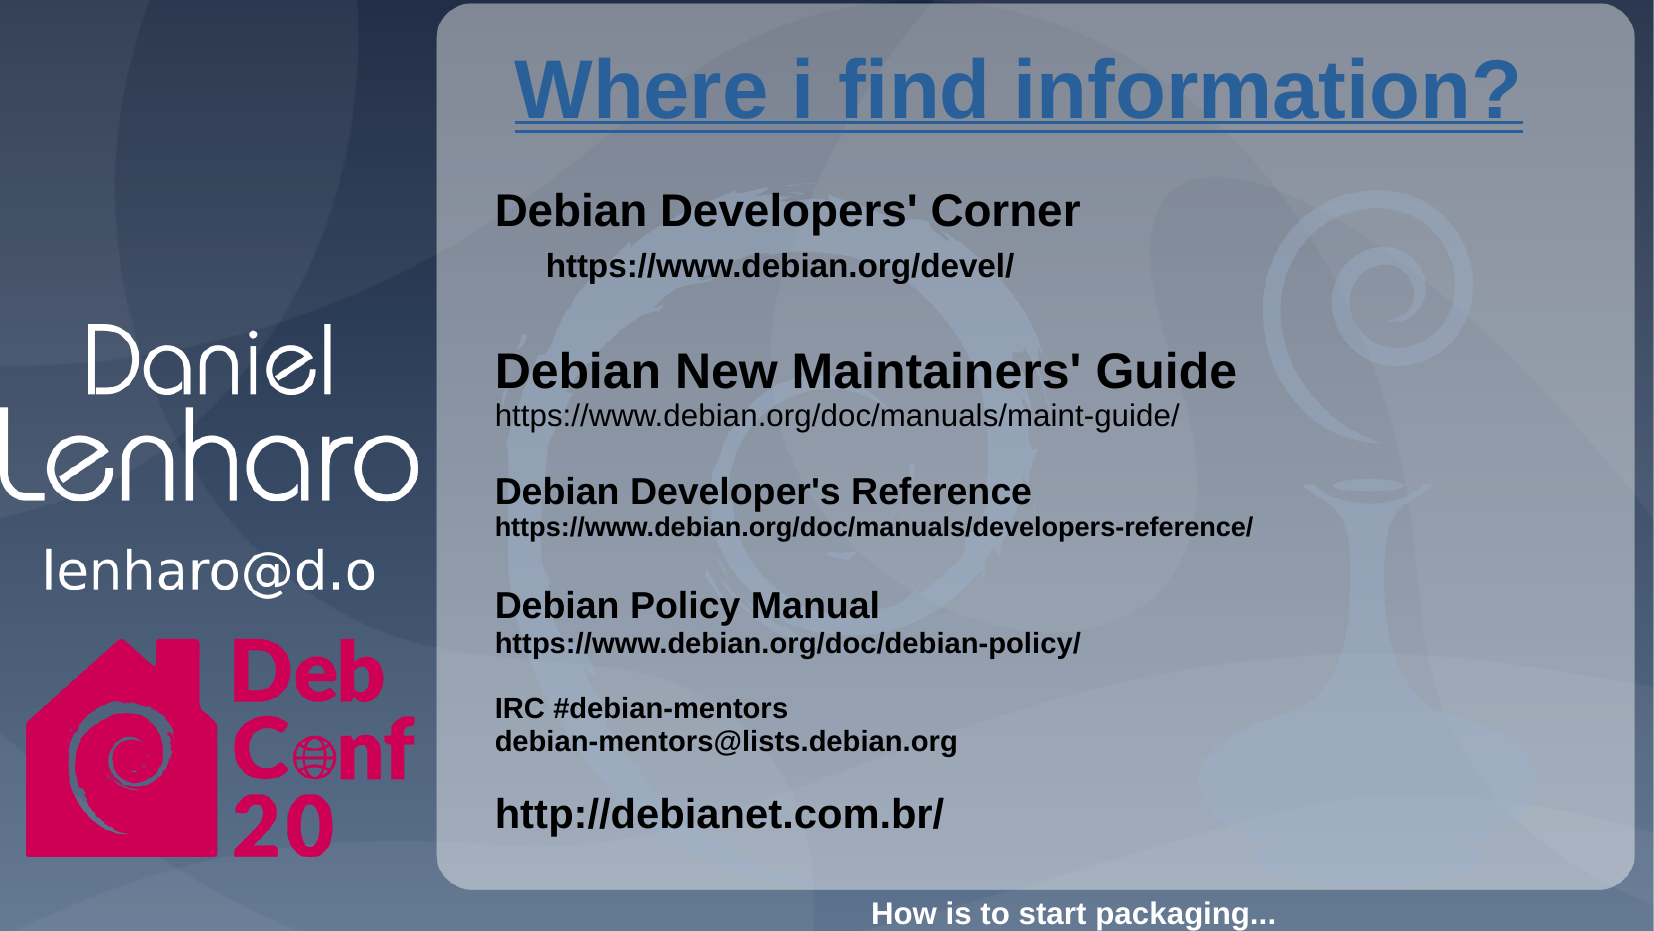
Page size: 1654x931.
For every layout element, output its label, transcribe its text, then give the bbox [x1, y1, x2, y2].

text_box How is to start packaging... [856, 889, 1300, 931]
title Where i find information? [501, 11, 1536, 167]
text_box Debian Developers' Corner https://www.debian.org/devel/ Debian New Maintainers' Guide https://www.debian.org/doc/manuals/maint-guide/ Debian Developer's Reference https://www.debian.org/doc/manuals/developers-reference/ Debian Policy Manual https://www.debian.org/doc/debian-policy/ IRC #debian-mentors debian-mentors@lists.debian.org http://debianet.com.br/ [480, 177, 1595, 844]
picture [0, 0, 1654, 931]
